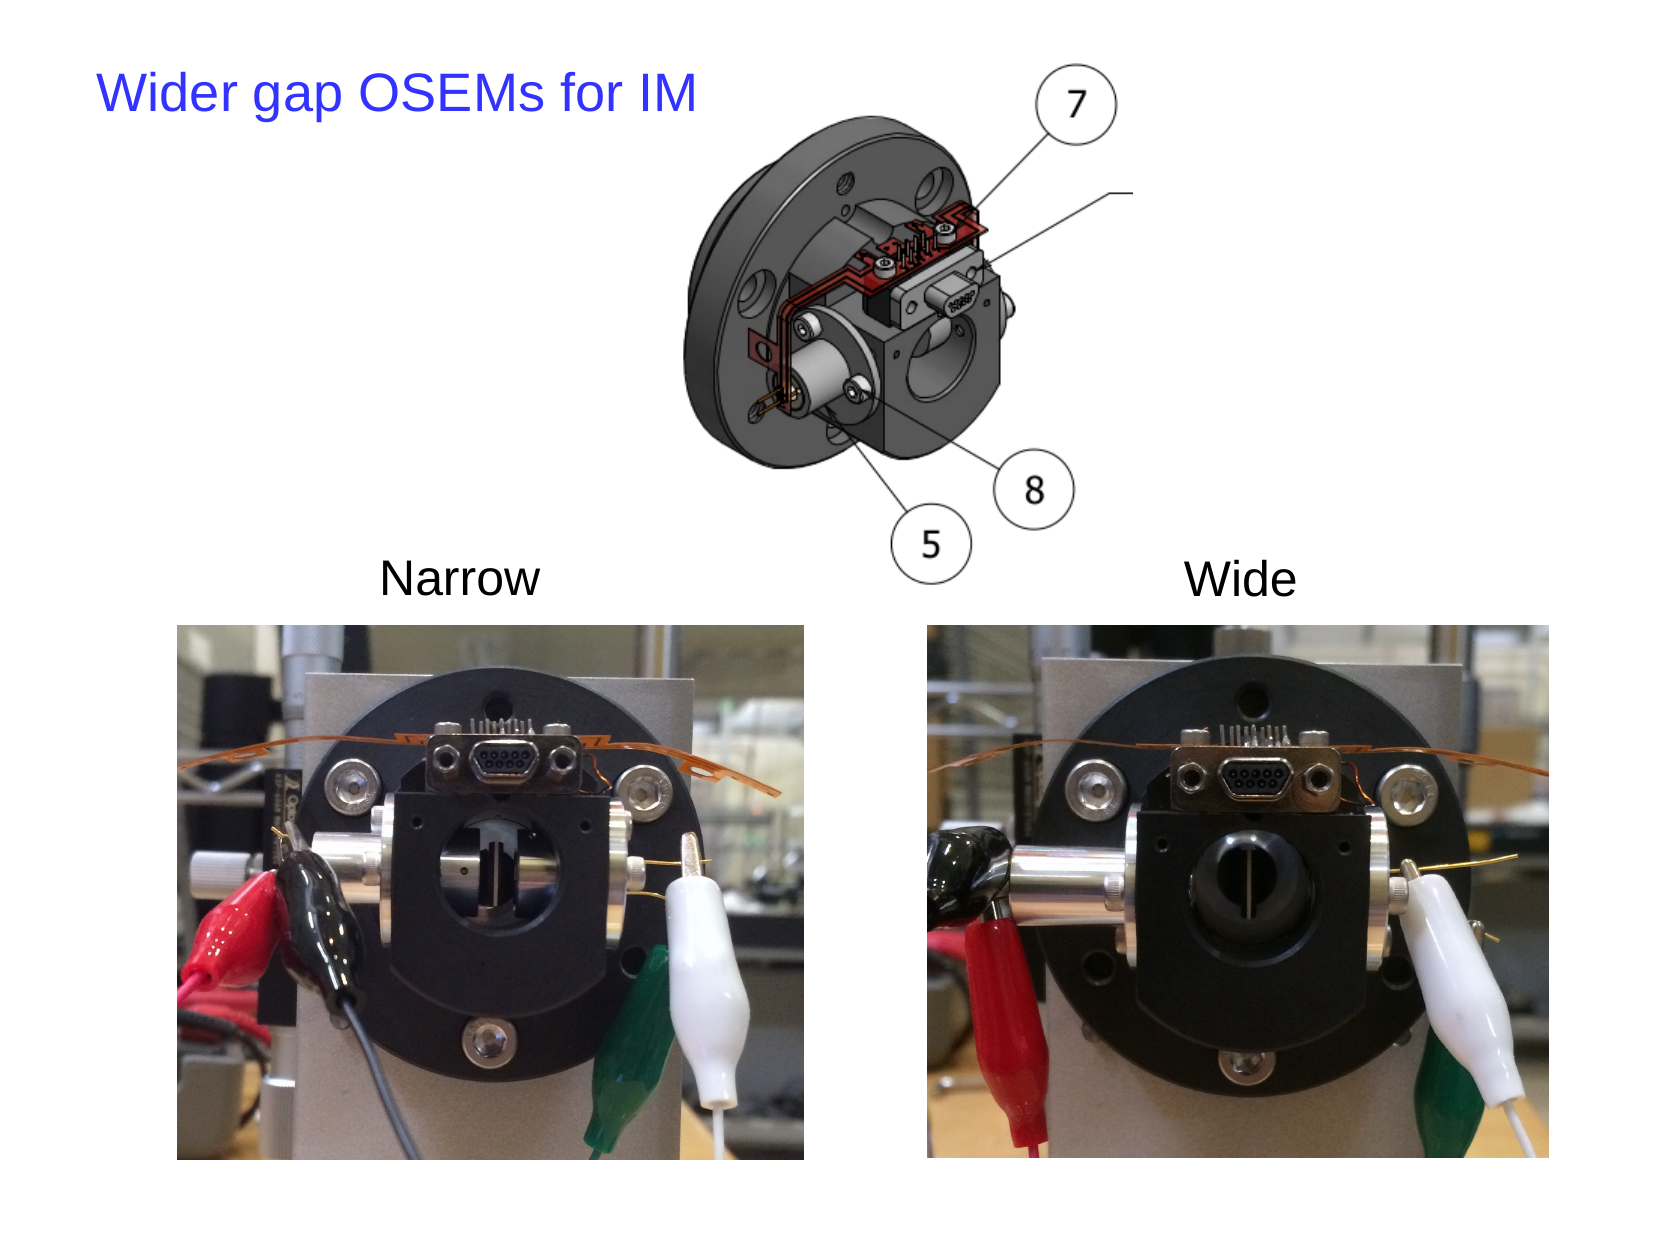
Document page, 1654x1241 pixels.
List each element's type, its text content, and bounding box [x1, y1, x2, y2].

picture [177, 625, 804, 1160]
picture [927, 625, 1549, 1158]
text_box Wider gap OSEMs for IM [81, 54, 715, 130]
text_box Wide [1169, 543, 1313, 615]
picture [637, 41, 1133, 621]
text_box Narrow [364, 543, 556, 614]
